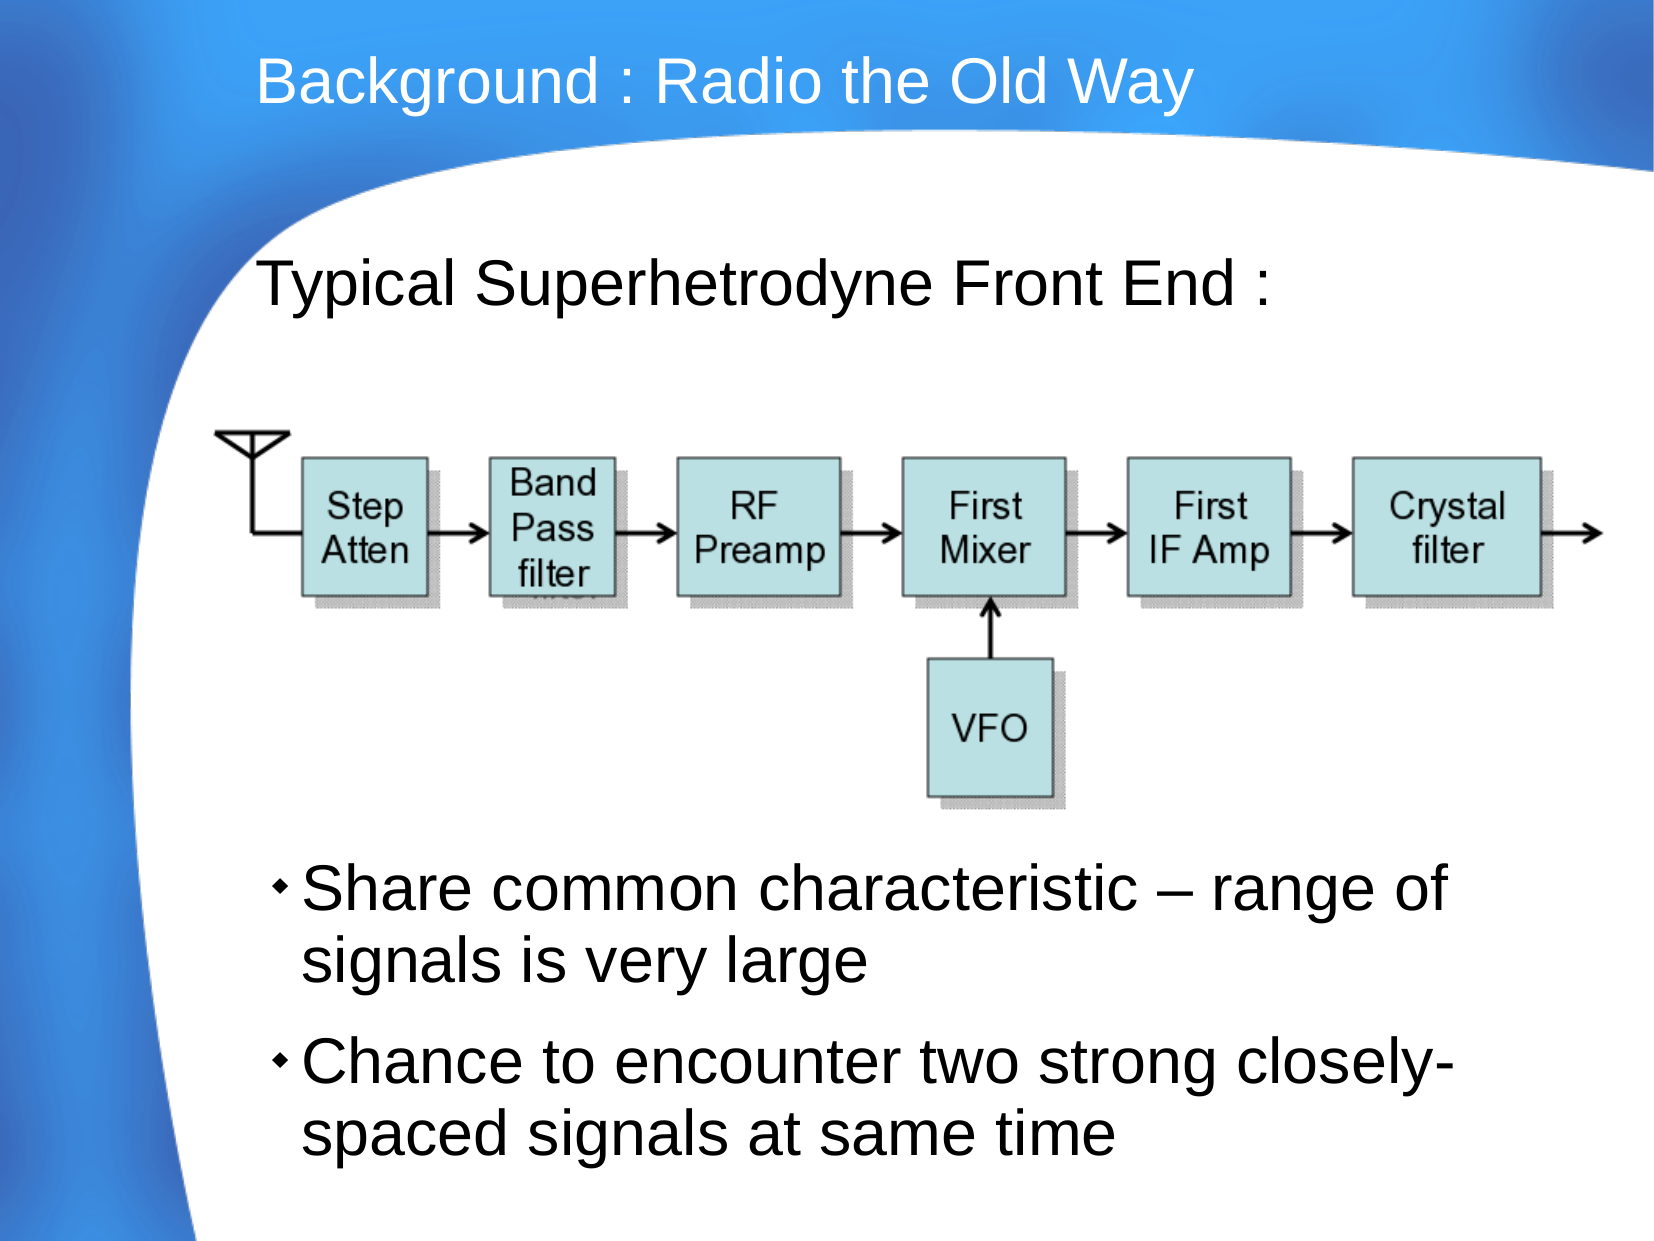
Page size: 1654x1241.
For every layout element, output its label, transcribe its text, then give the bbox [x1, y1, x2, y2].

list Background : Radio the Old Way Typical Superhetrodyne Front End : Share common characteristic – range of signals is very large Chance to encounter two strong closely-spaced signals at same time [255, 45, 1538, 419]
picture [0, 0, 1654, 1241]
list Background : Radio the Old Way Typical Superhetrodyne Front End : Share common characteristic – range of signals is very large Chance to encounter two strong closely-spaced signals at same time [255, 819, 1538, 1171]
